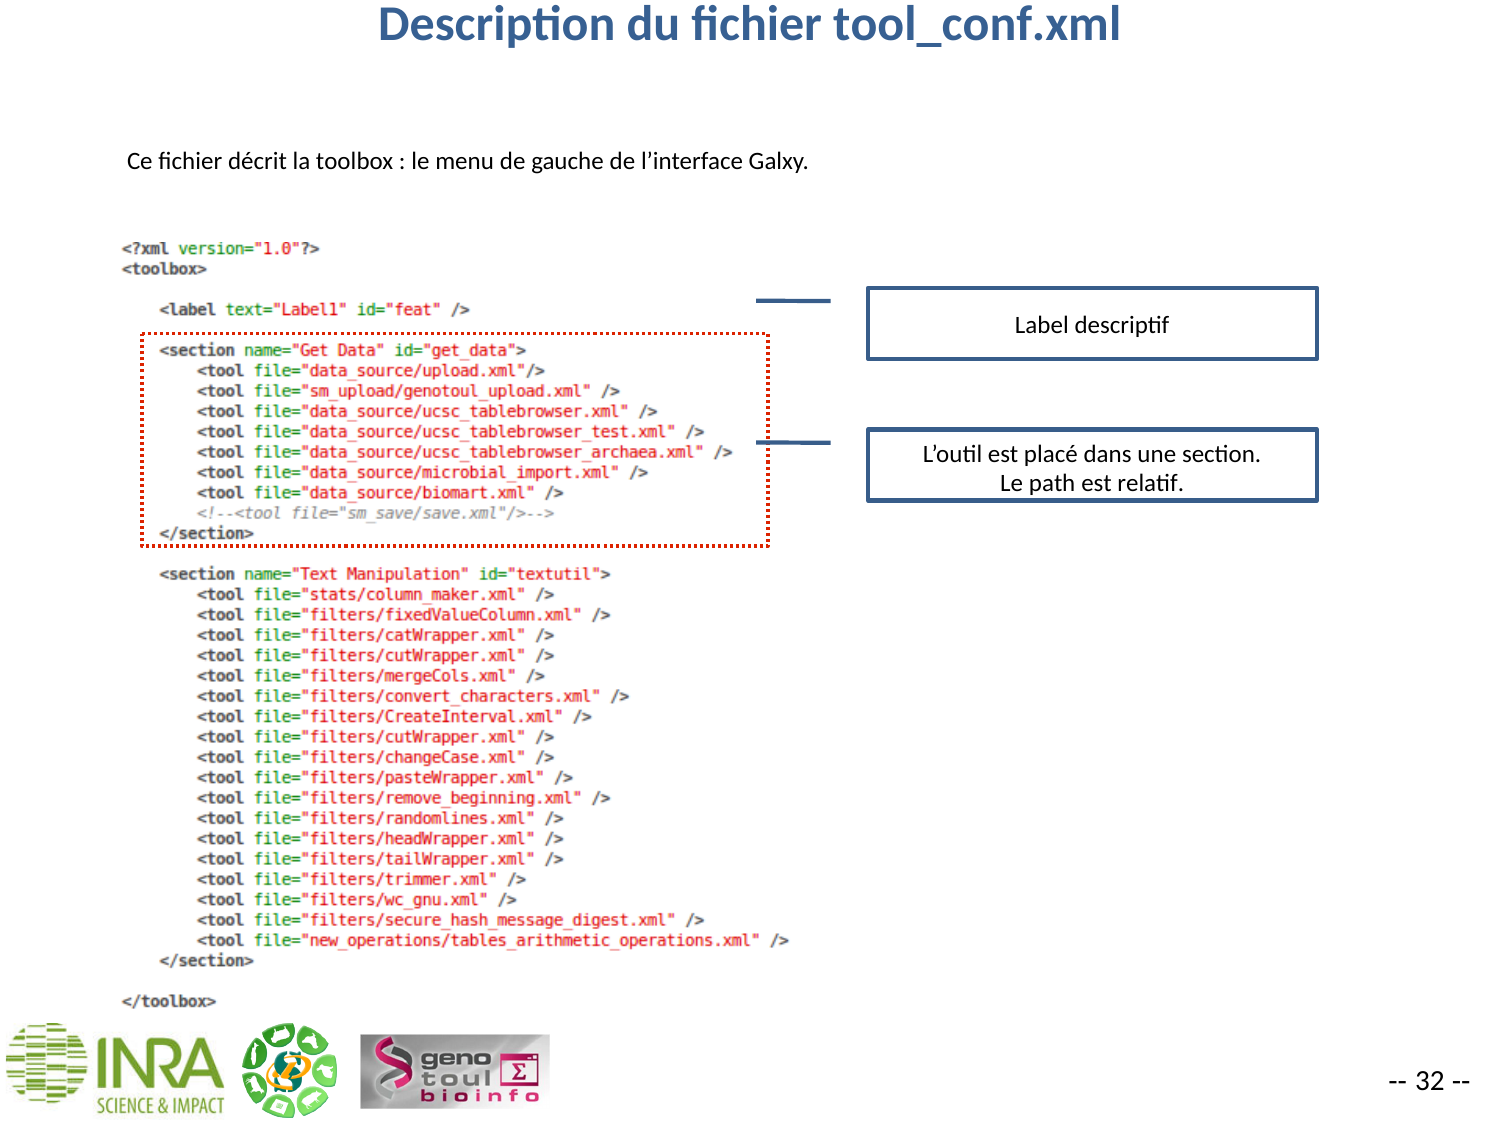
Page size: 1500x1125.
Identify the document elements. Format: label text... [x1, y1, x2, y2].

picture [119, 242, 898, 1012]
text_box Ce fichier décrit la toolbox : le menu de gauche de l’interface Galxy. [112, 137, 831, 183]
picture [5, 1023, 225, 1125]
picture [242, 1023, 337, 1118]
picture [360, 1034, 550, 1109]
text_box Description du fichier tool_conf.xml [0, 0, 1500, 73]
text_box L’outil est placé dans une section. Le path est relatif. [868, 430, 1317, 500]
text_box Label descriptif [868, 288, 1317, 359]
